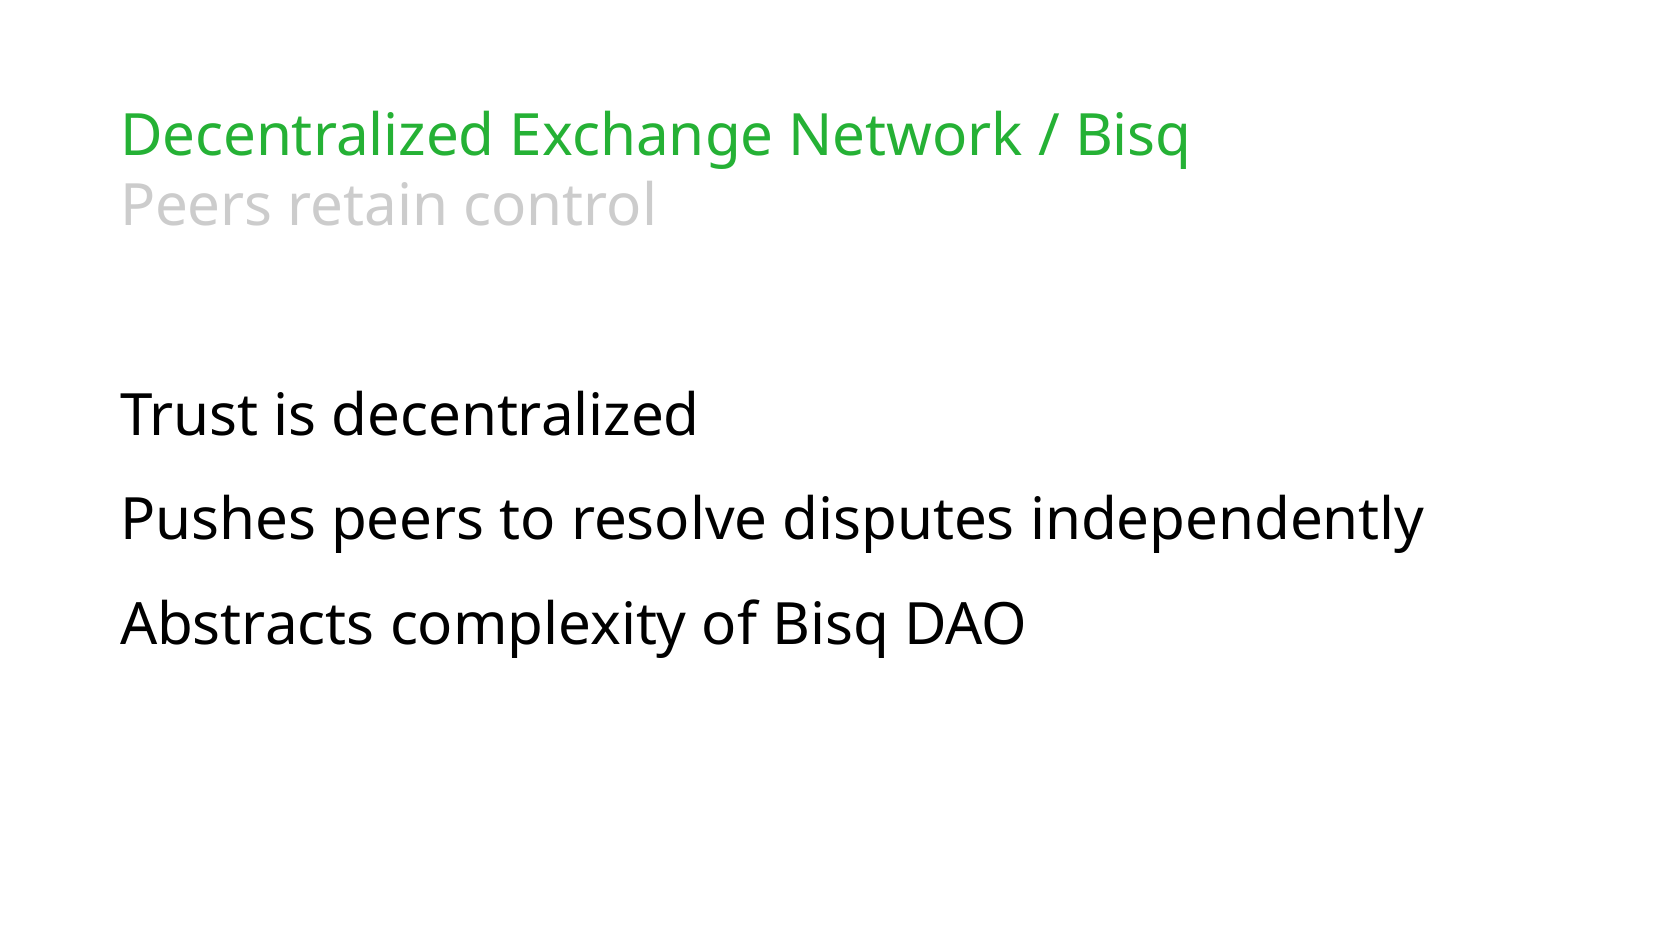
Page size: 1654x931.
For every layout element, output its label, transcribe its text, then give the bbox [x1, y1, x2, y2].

text_box Decentralized Exchange Network / Bisq Peers retain control Trust is decentralized Pushes peers to resolve disputes independently Abstracts complexity of Bisq DAO [105, 81, 1531, 864]
